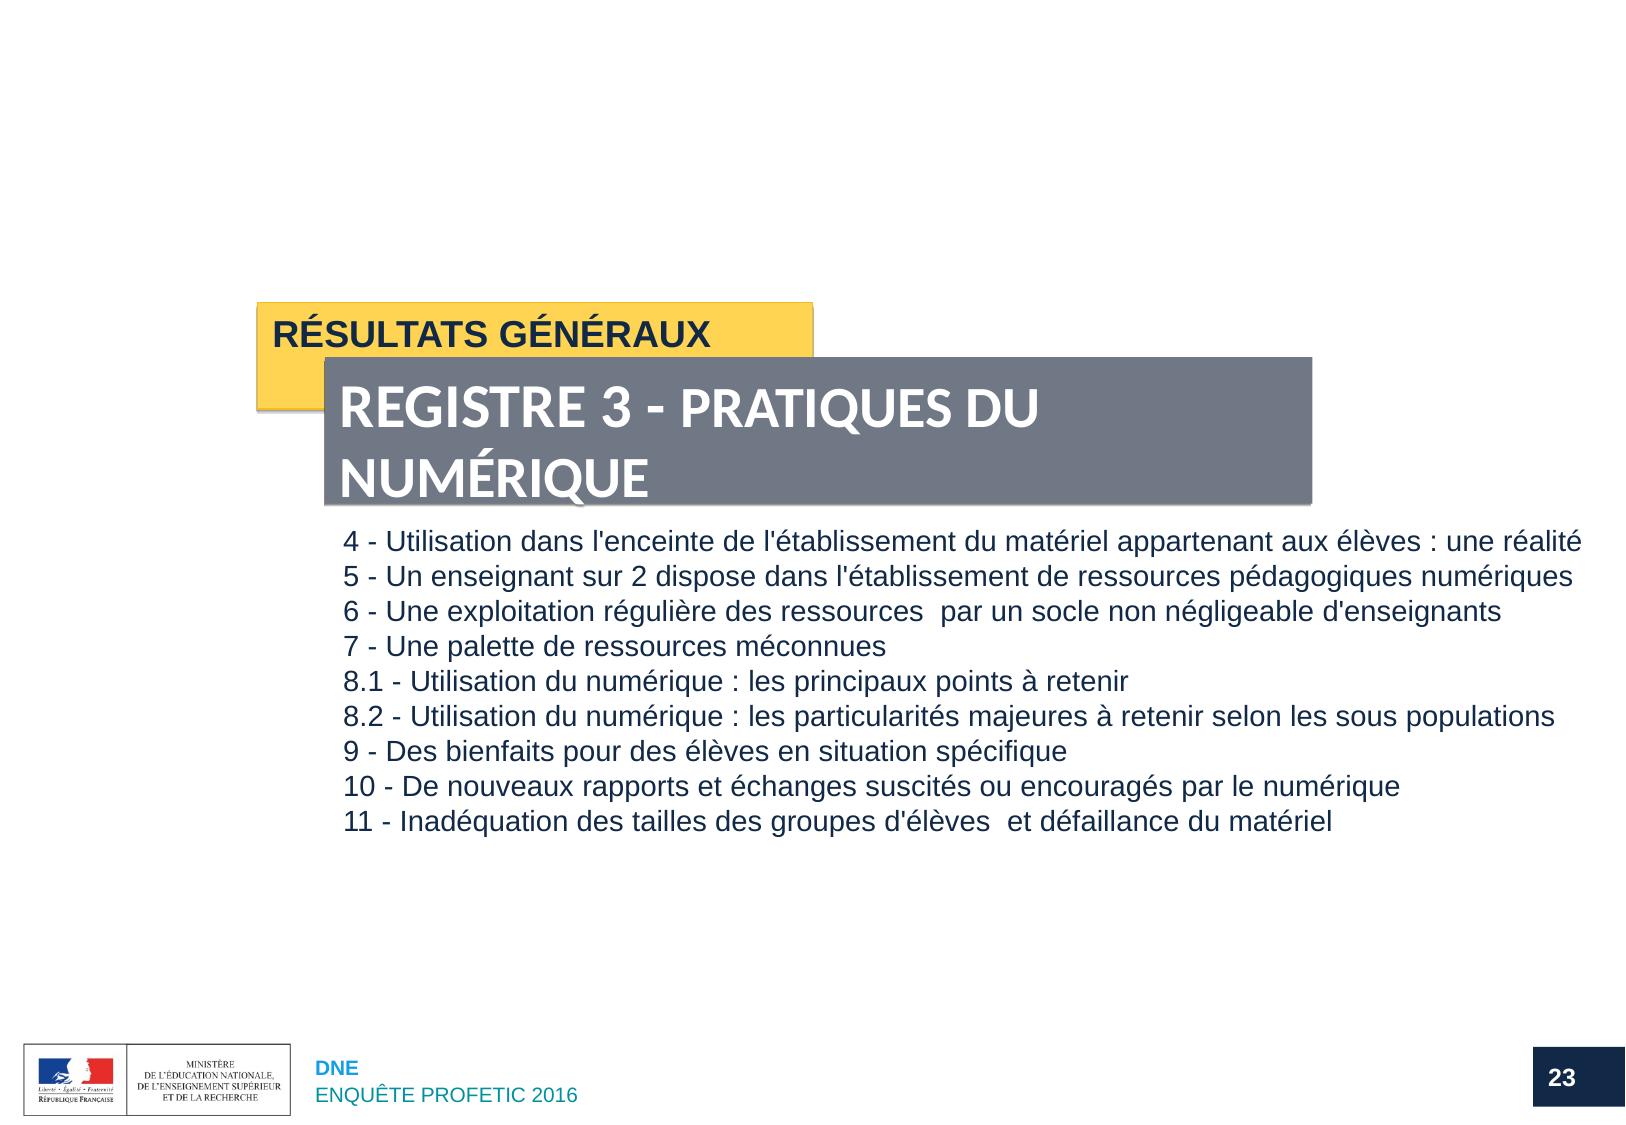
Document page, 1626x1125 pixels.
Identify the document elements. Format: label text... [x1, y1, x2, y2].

text_box 4 - Utilisation dans l'enceinte de l'établissement du matériel appartenant aux élèves : une réalité 5 - Un enseignant sur 2 dispose dans l'établissement de ressources pédagogiques numériques 6 - Une exploitation régulière des ressources par un socle non négligeable d'enseignants 7 - Une palette de ressources méconnues 8.1 - Utilisation du numérique : les principaux points à retenir 8.2 - Utilisation du numérique : les particularités majeures à retenir selon les sous populations 9 - Des bienfaits pour des élèves en situation spécifique 10 - De nouveaux rapports et échanges suscités ou encouragés par le numérique 11 - Inadéquation des tailles des groupes d'élèves et défaillance du matériel [328, 515, 1600, 845]
text_box 23 [1533, 1046, 1625, 1107]
title Registre 3 - Pratiques du numérique [324, 357, 1313, 504]
text_box Résultats généraux [257, 302, 813, 409]
